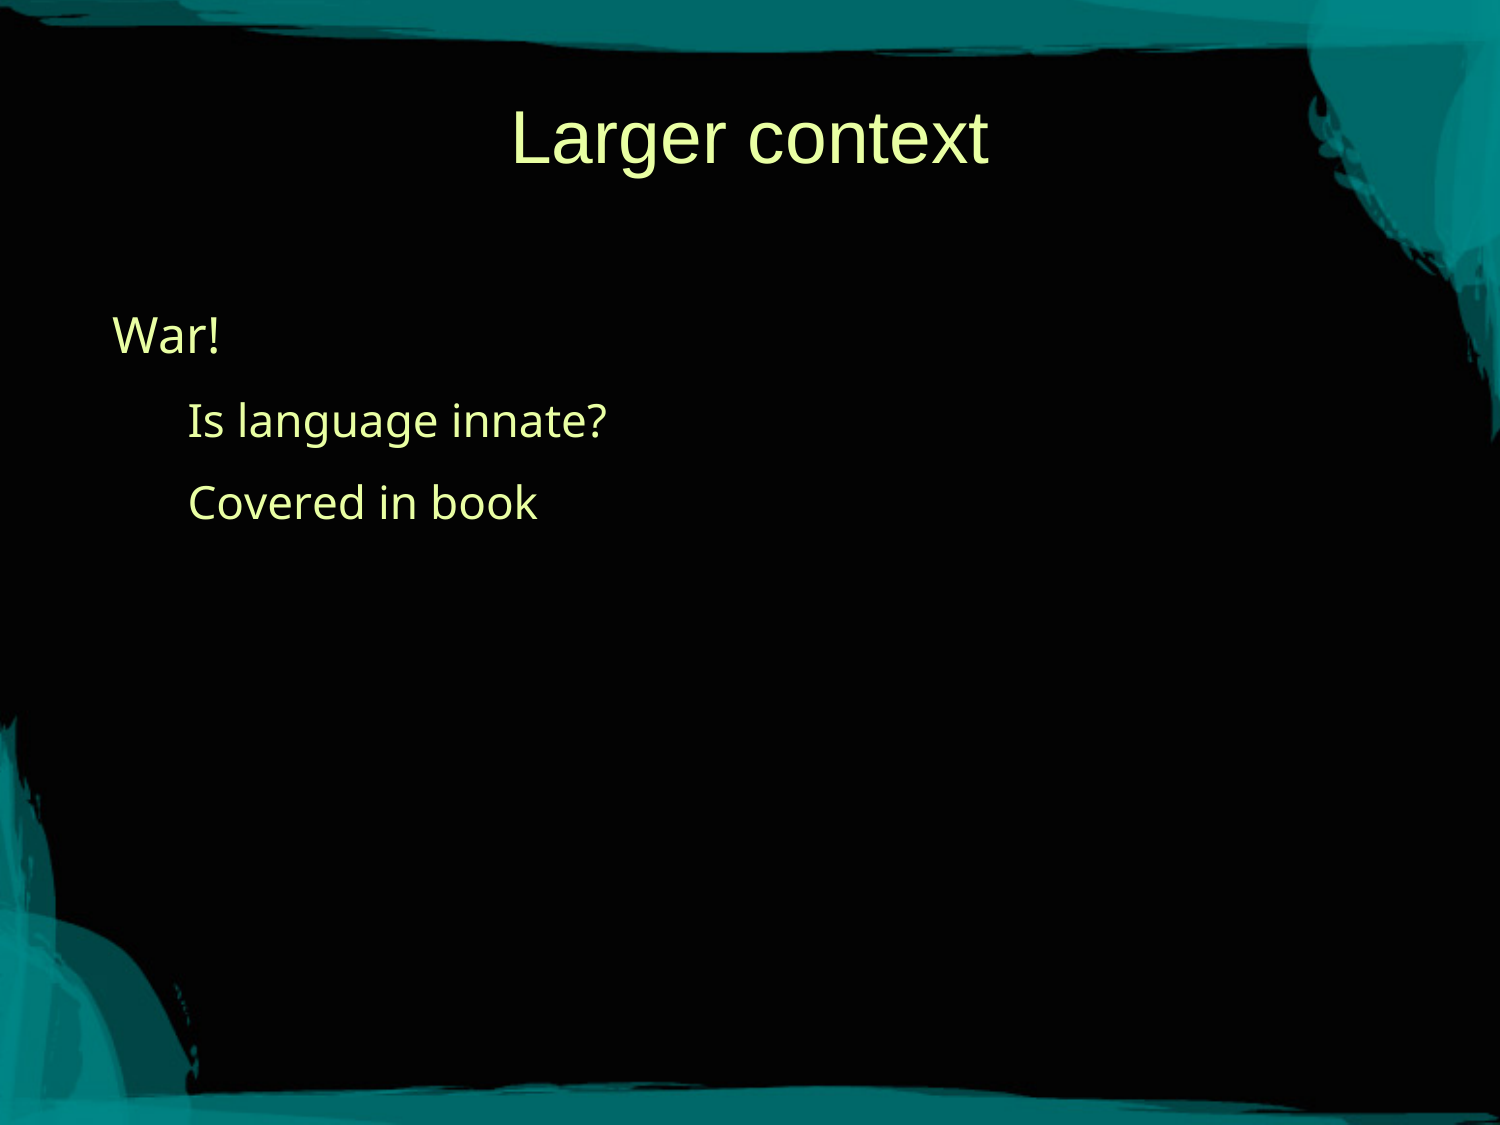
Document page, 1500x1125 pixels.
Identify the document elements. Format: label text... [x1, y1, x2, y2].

title Larger context [112, 57, 1388, 218]
picture [0, 0, 1500, 1125]
list War! Is language innate? Covered in book [112, 299, 1388, 986]
